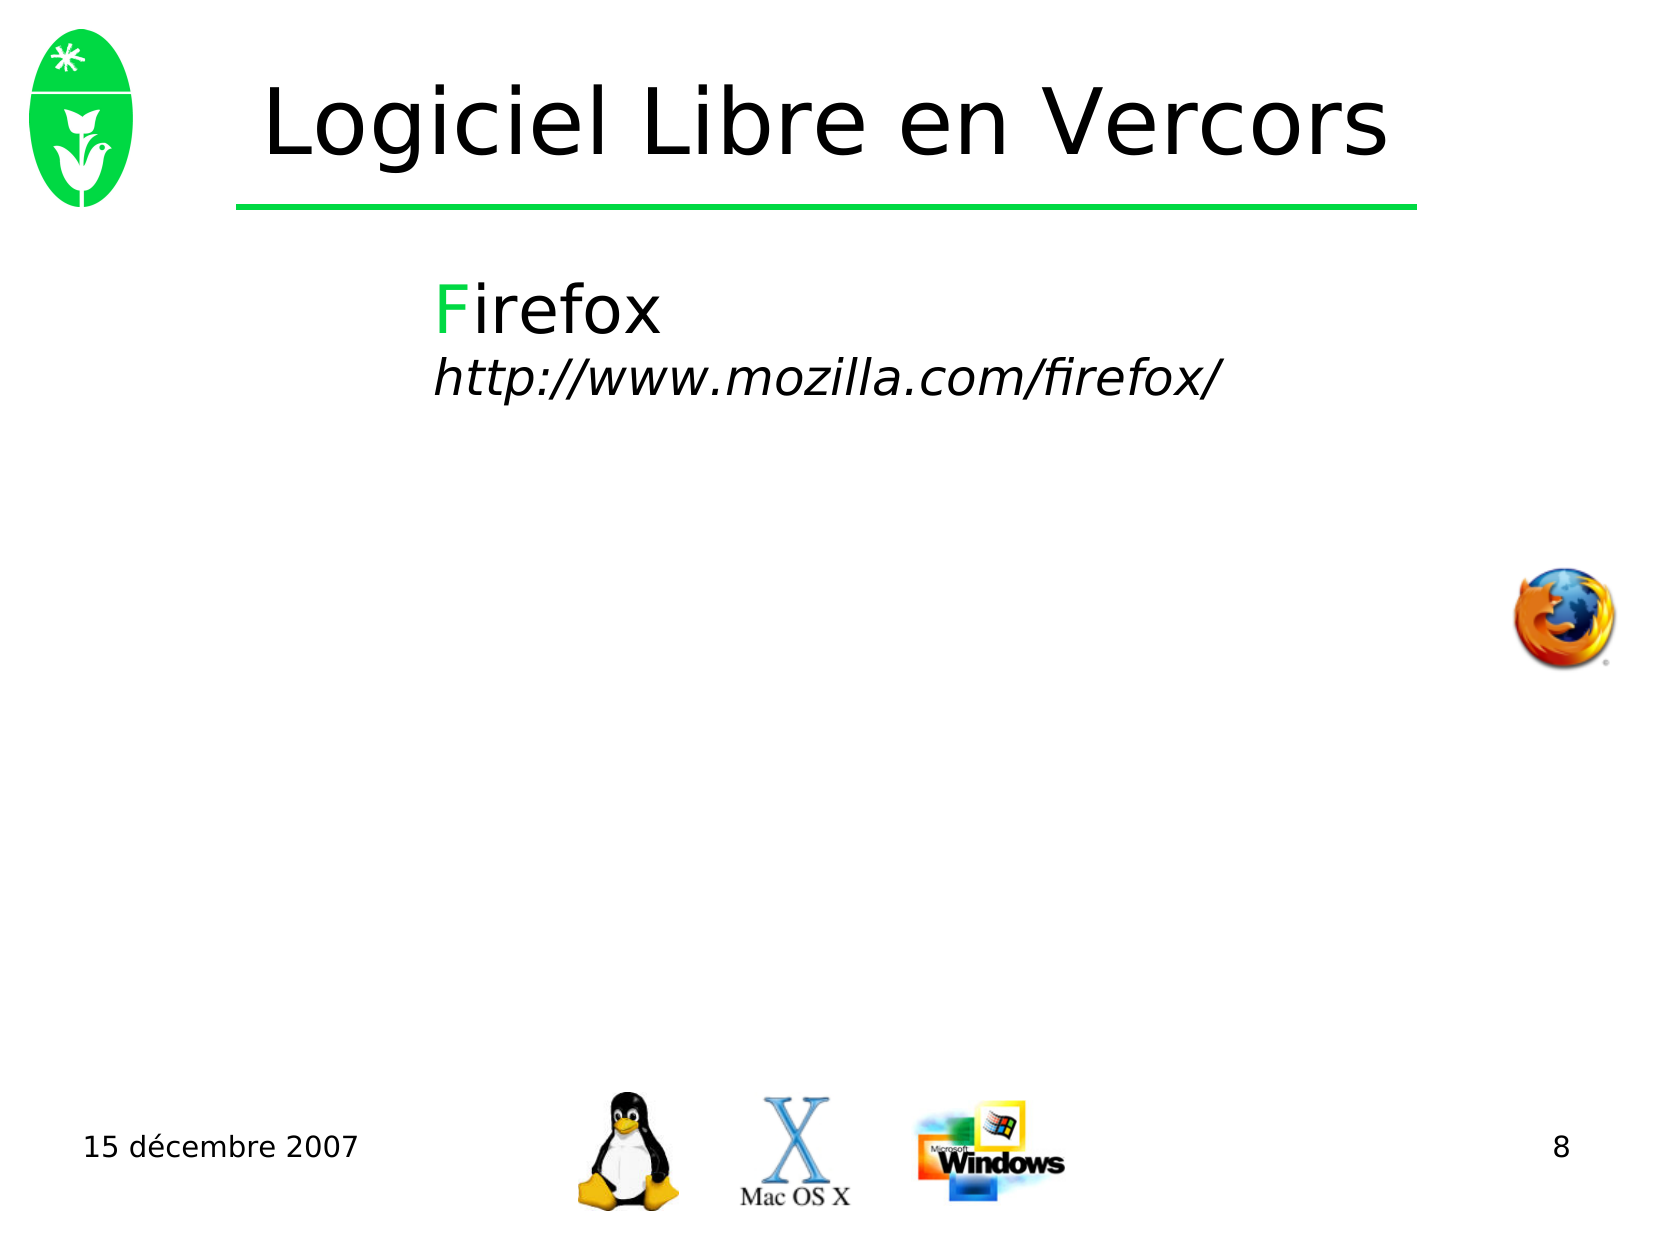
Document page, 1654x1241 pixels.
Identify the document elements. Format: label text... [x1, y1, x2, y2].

text_box Firefox http://www.mozilla.com/firefox/ [419, 264, 1236, 415]
picture [726, 1092, 866, 1211]
picture [1505, 560, 1625, 680]
picture [29, 29, 133, 207]
picture [903, 1092, 1076, 1211]
title Logiciel Libre en Vercors [177, 4, 1477, 241]
picture [578, 1092, 679, 1211]
